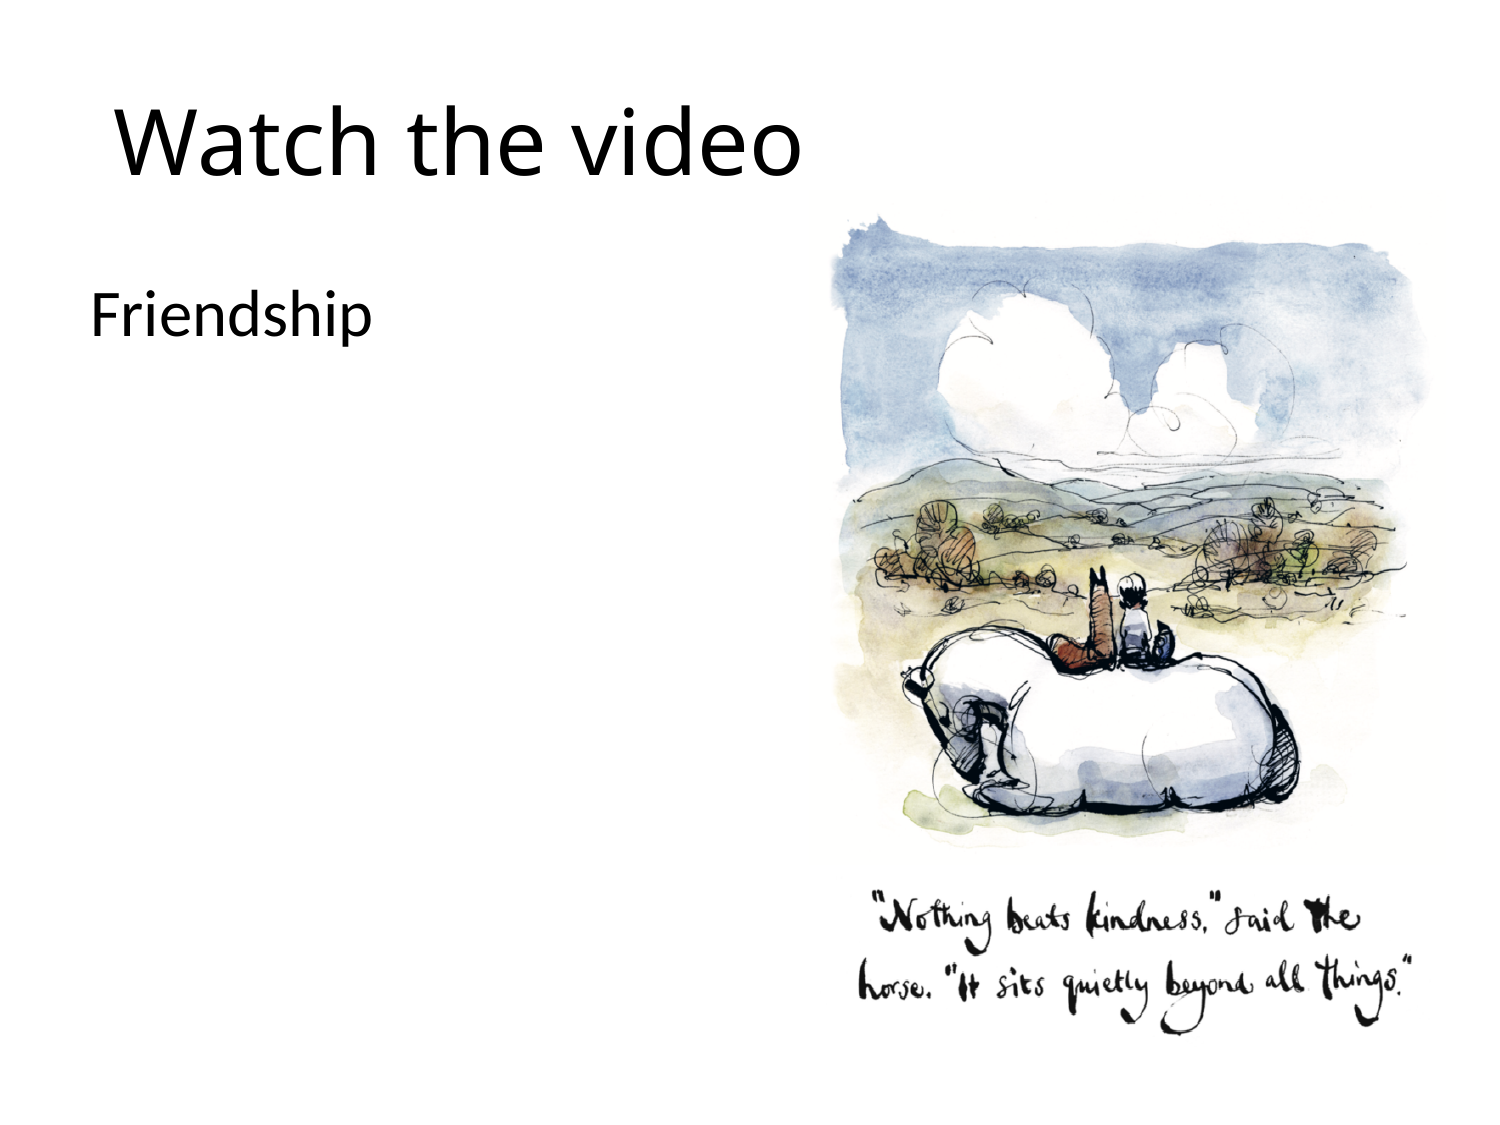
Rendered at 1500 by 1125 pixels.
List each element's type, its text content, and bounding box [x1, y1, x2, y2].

picture [809, 190, 1446, 1066]
title Watch the video [75, 45, 845, 233]
list Friendship [75, 262, 809, 1005]
